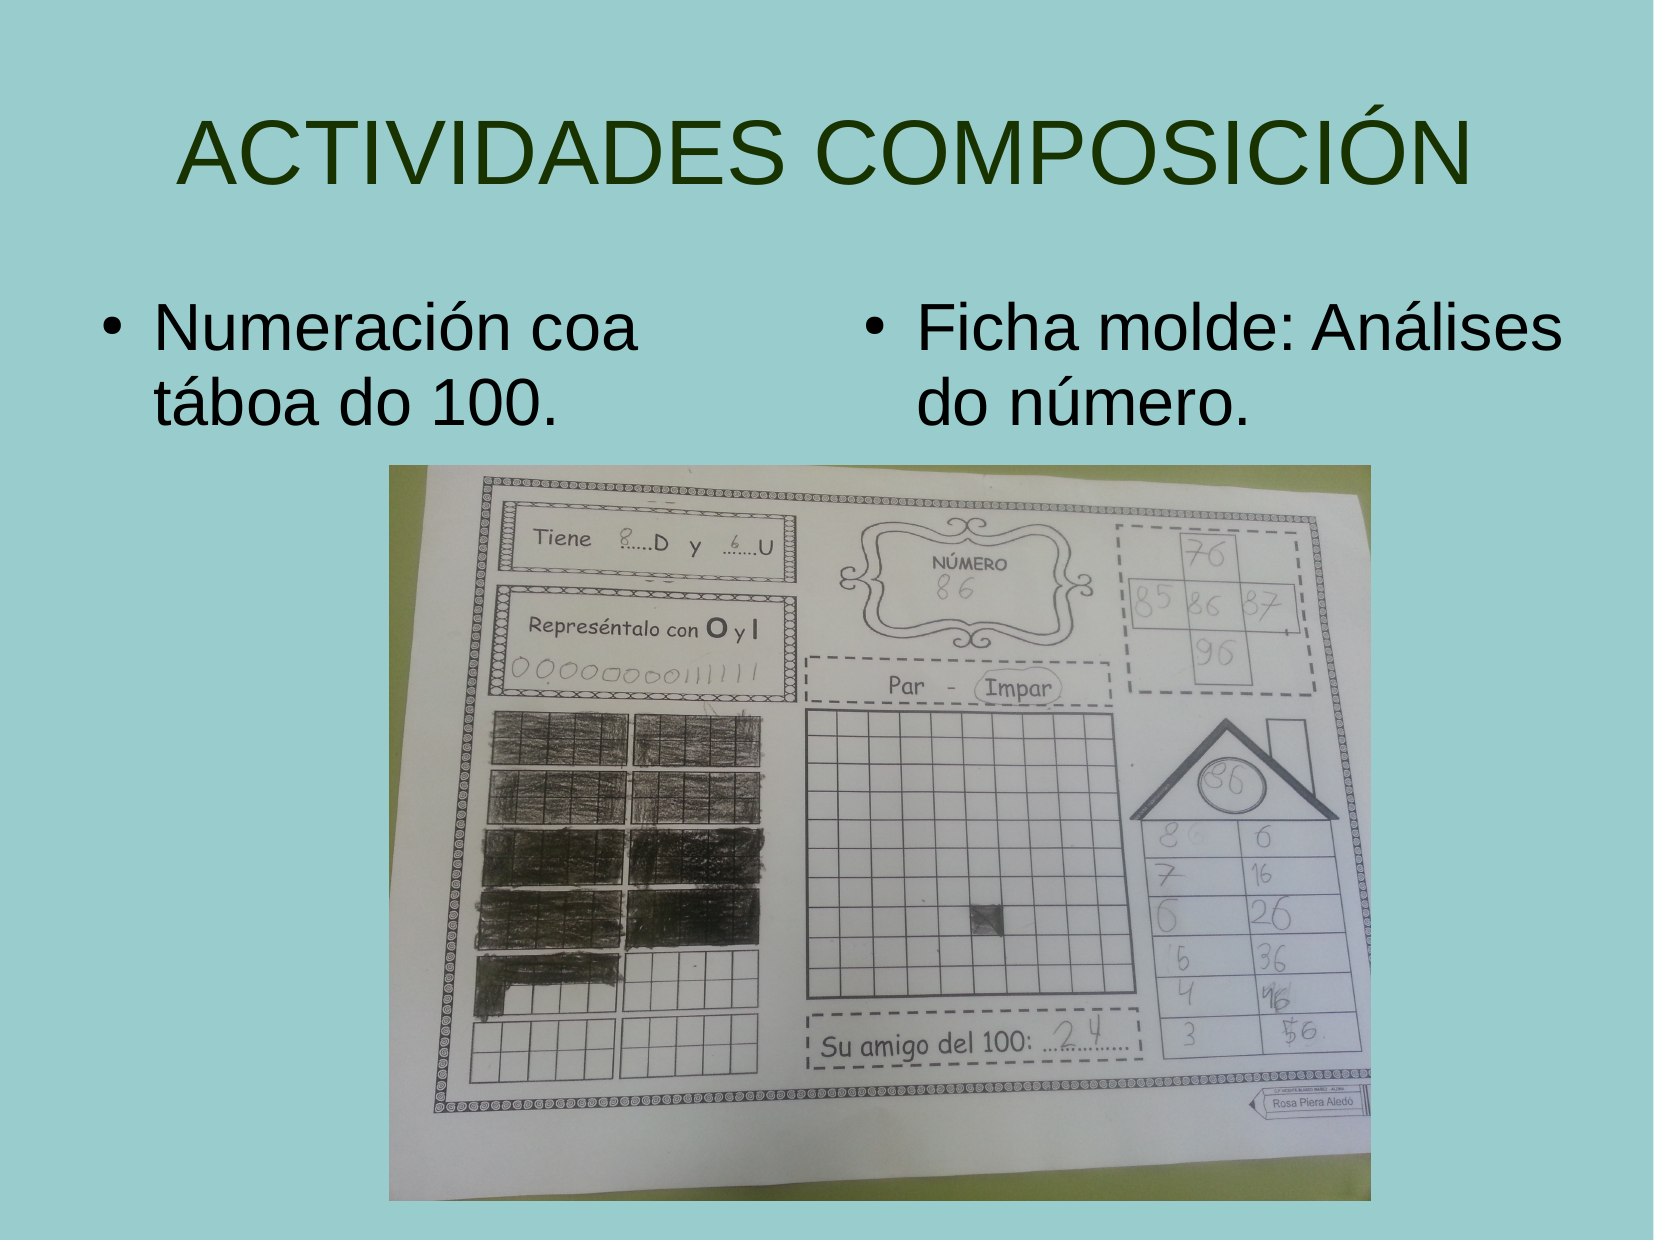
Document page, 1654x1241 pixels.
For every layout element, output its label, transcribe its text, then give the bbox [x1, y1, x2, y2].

title ACTIVIDADES COMPOSICIÓN [82, 49, 1571, 257]
picture [389, 465, 1371, 1201]
list Ficha molde: Análises do número. [845, 290, 1572, 634]
list Numeración coa táboa do 100. [82, 290, 809, 634]
